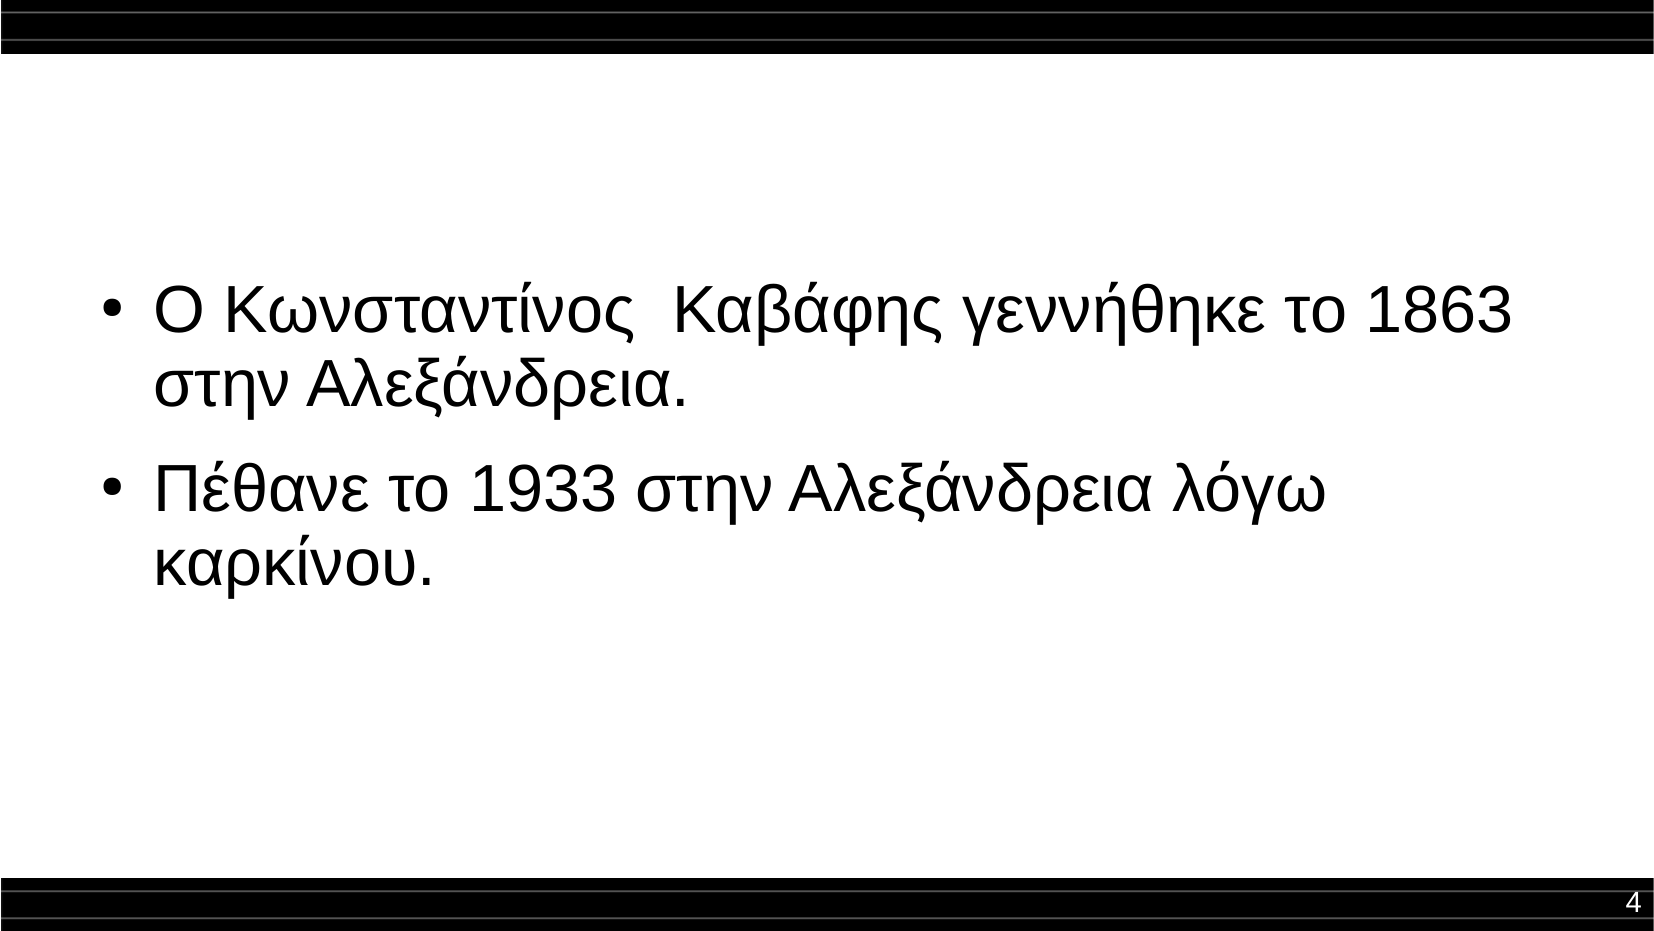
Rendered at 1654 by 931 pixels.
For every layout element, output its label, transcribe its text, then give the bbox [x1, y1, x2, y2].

list Ο Κωνσταντίνος Καβάφης γεννήθηκε το 1863 στην Αλεξάνδρεια. Πέθανε το 1933 στην Αλεξάνδρεια λόγω καρκίνου. [82, 271, 1571, 758]
picture [1, 878, 1654, 931]
picture [1, 0, 1654, 54]
